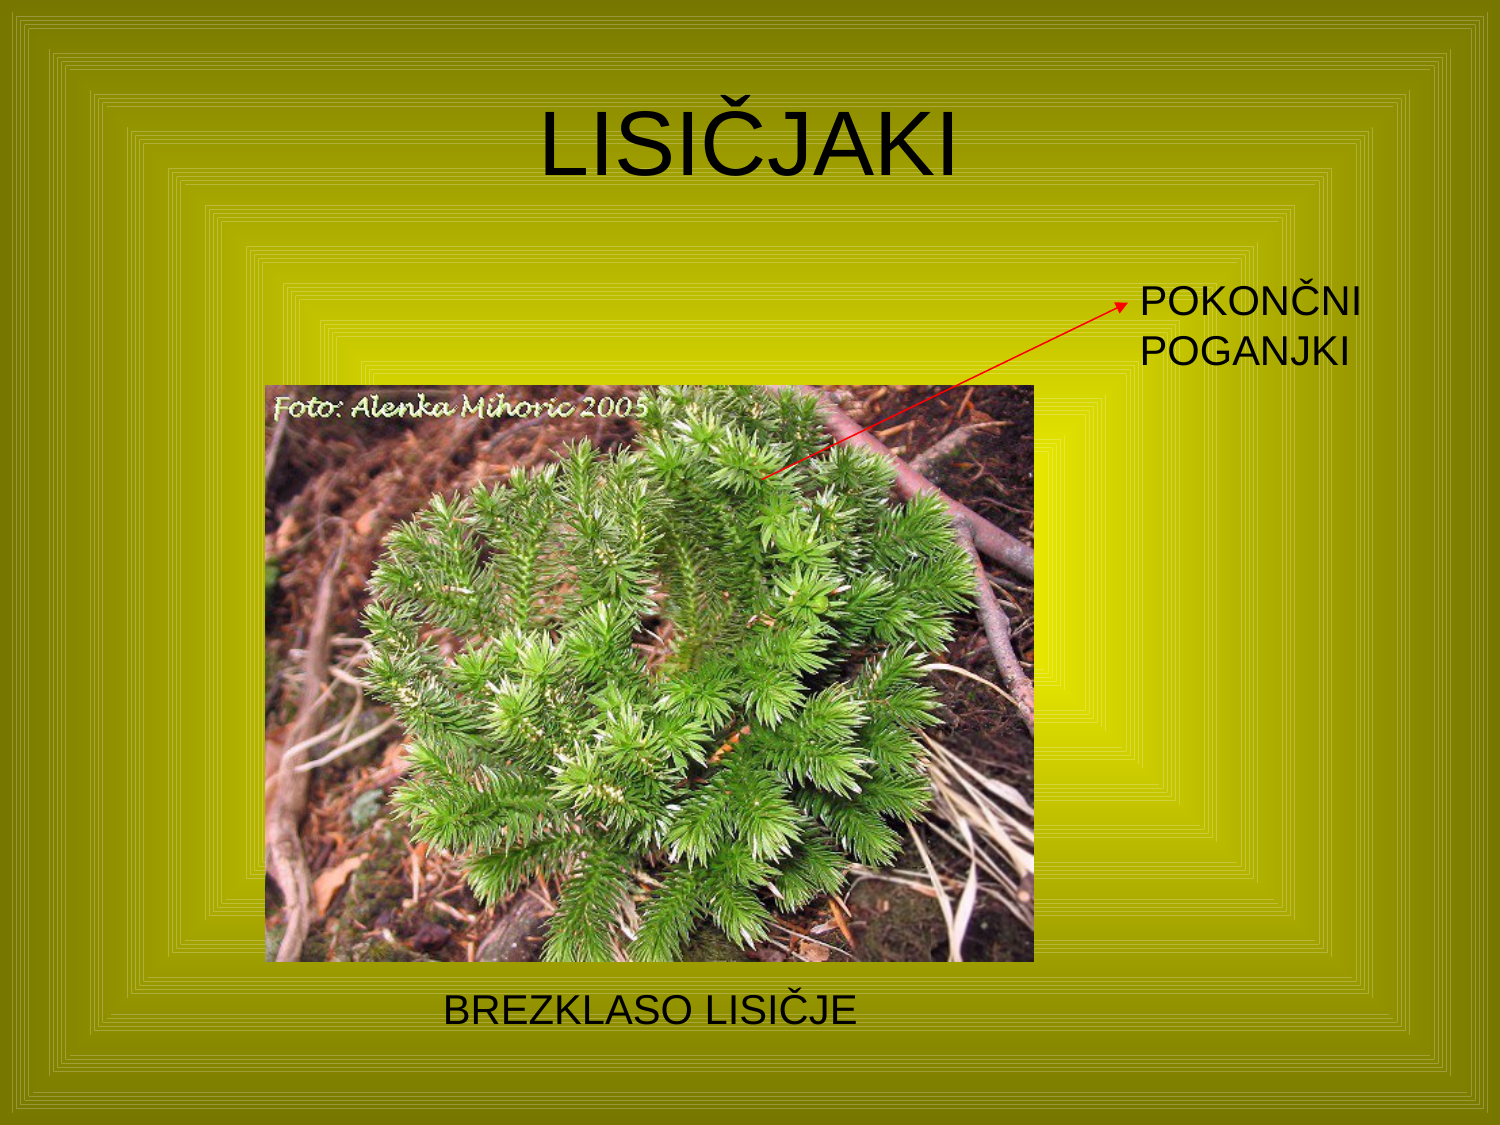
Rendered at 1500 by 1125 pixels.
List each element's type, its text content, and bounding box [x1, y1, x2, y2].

text_box BREZKLASO LISIČJE [428, 975, 873, 1040]
text_box POKONČNI POGANJKI [1124, 266, 1389, 381]
picture [265, 385, 1034, 962]
title LISIČJAKI [75, 45, 1425, 233]
